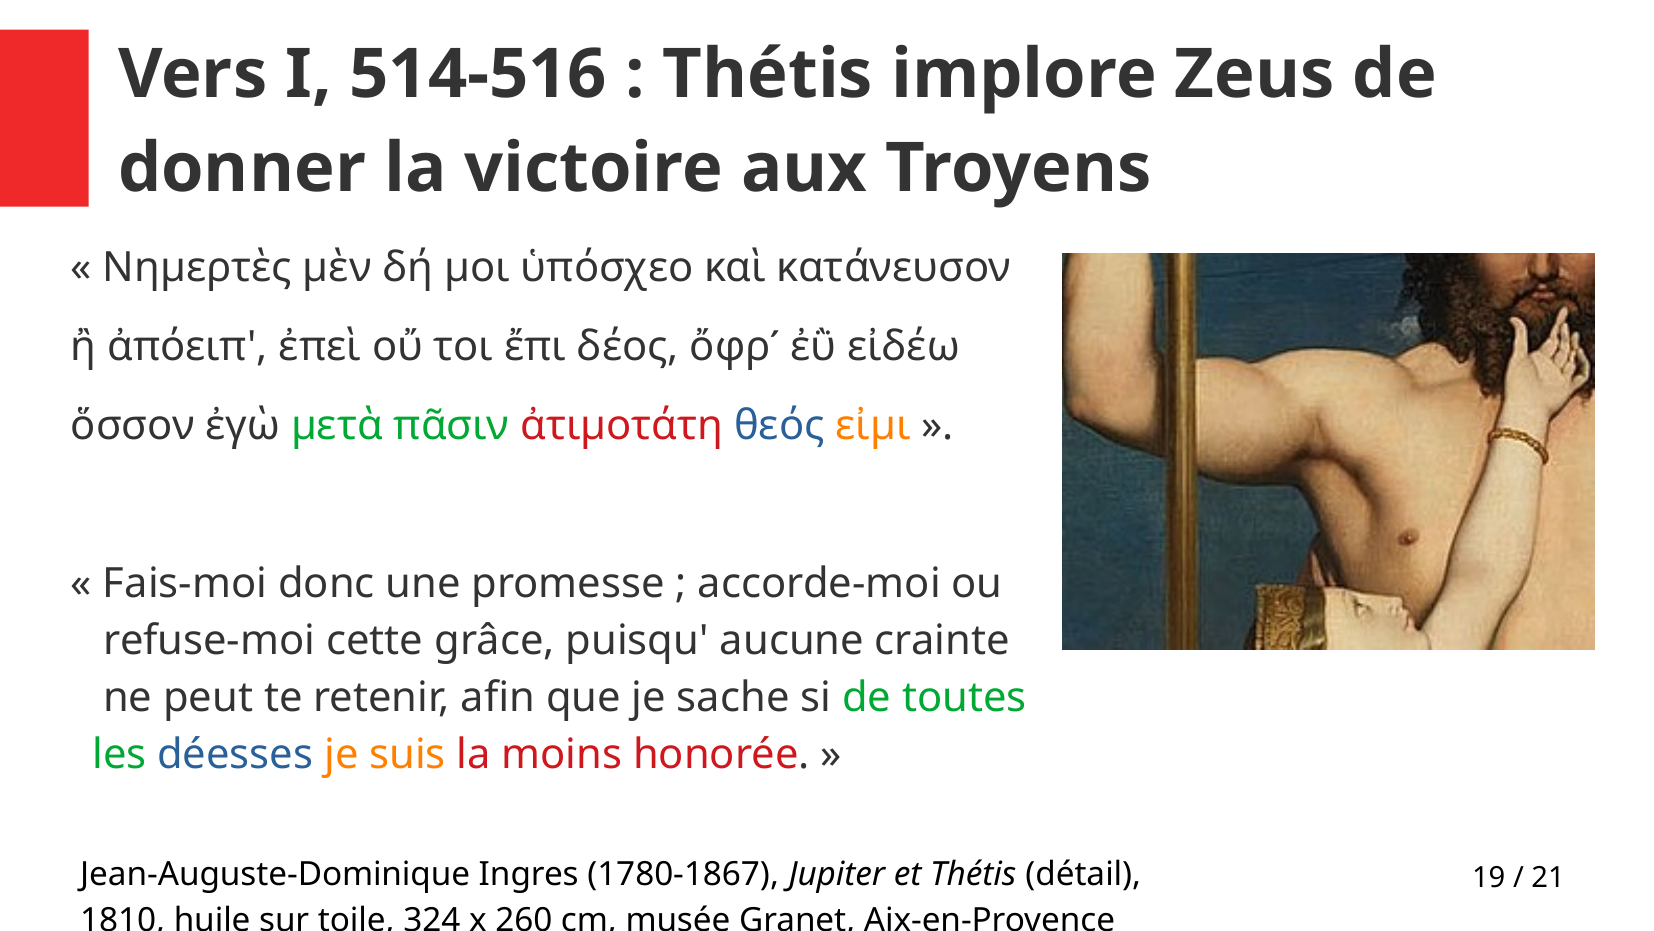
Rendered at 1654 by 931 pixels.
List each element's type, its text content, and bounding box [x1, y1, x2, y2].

list « Νημερτὲς μὲν δή μοι ὑπόσχεο καὶ κατάνευσον ἢ ἀπόειπ', ἐπεὶ οὔ τοι ἔπι δέος, ὄφρʹ ἐῢ εἰδέω ὅσσον ἐγὼ μετὰ πᾶσιν ἀτιμοτάτη θεός εἰμι ». « Fais-moi donc une promesse ; accorde-moi ou refuse-moi cette grâce, puisqu' aucune crainte ne peut te retenir, afin que je sache si de toutes les déesses je suis la moins honorée. » [0, 236, 1565, 798]
title Vers I, 514-516 : Thétis implore Zeus de donner la victoire aux Troyens [118, 24, 1595, 212]
text_box Jean-Auguste-Dominique Ingres (1780-1867), Jupiter et Thétis (détail), 1810, huile sur toile, 324 x 260 cm, musée Granet, Aix-en-Provence [65, 842, 1211, 931]
picture [1062, 253, 1595, 650]
